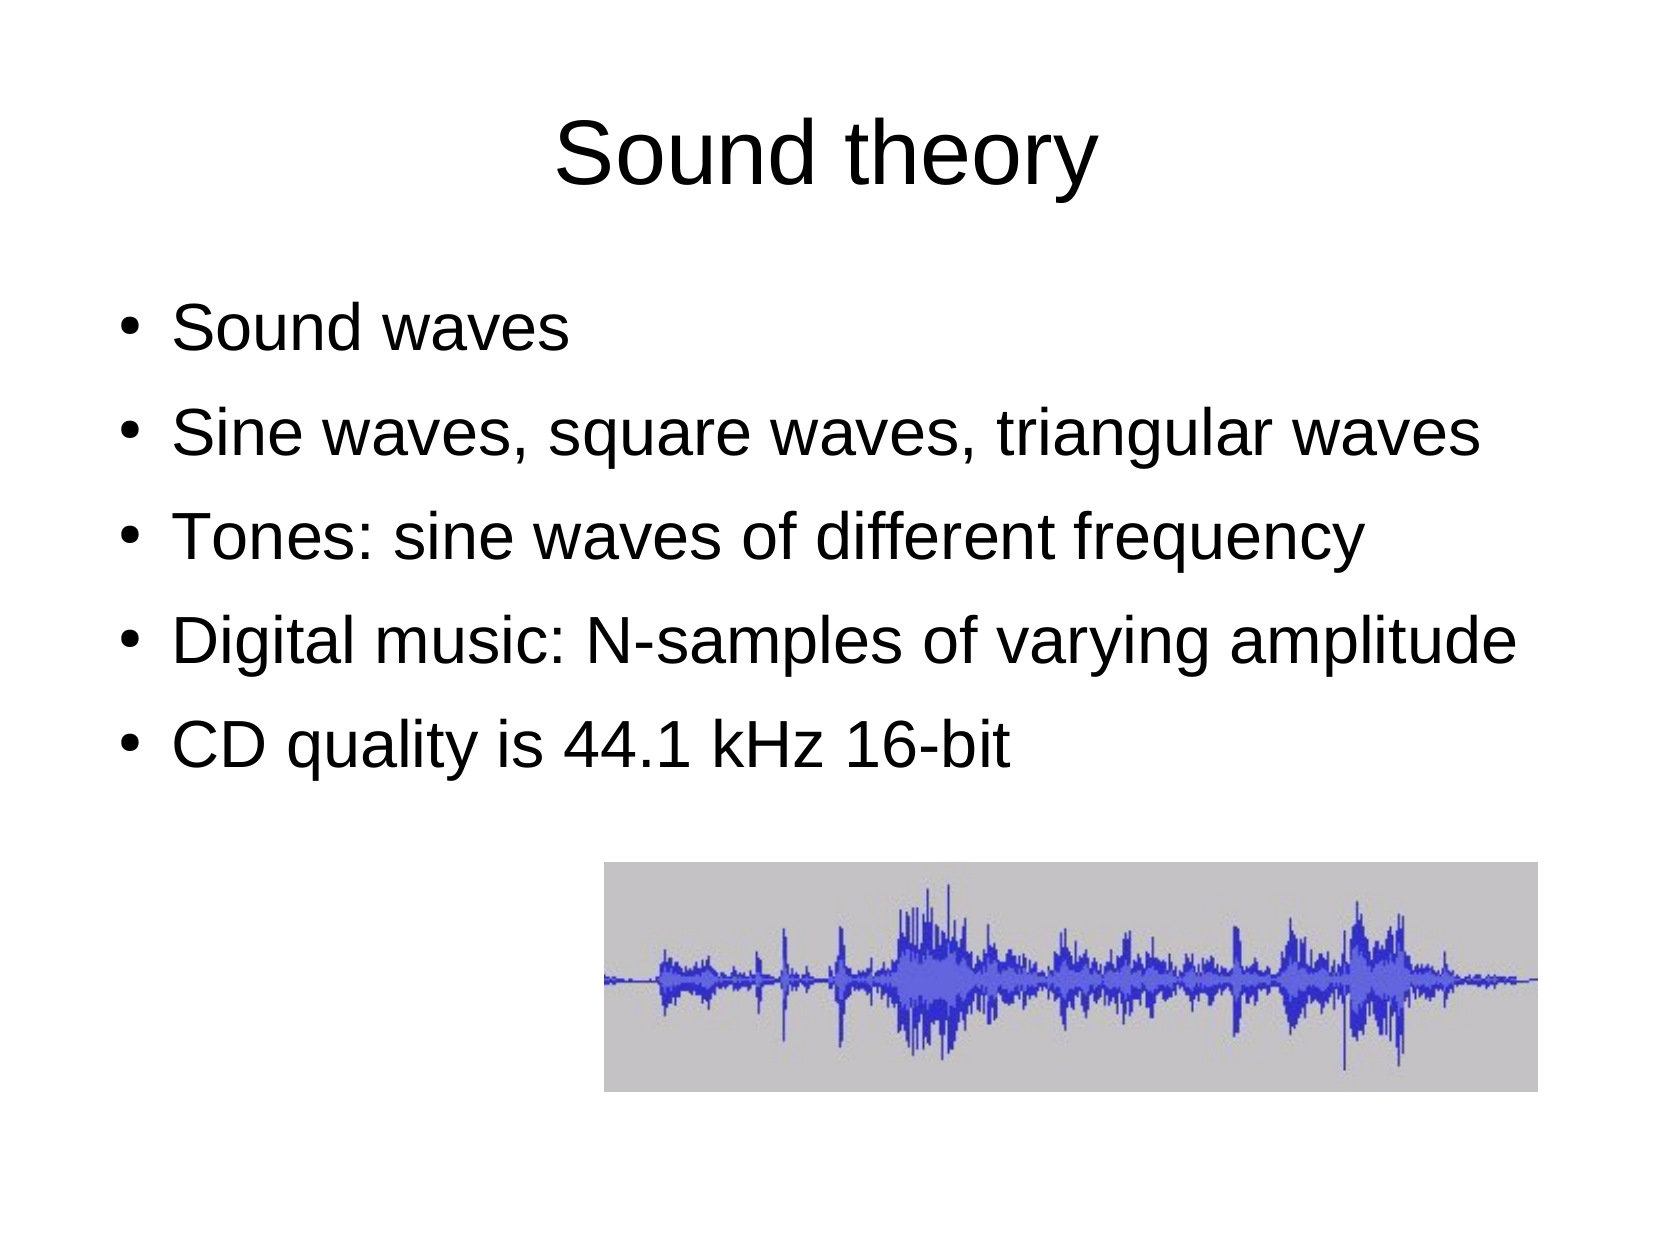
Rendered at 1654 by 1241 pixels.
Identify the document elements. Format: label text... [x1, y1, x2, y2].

list Sound waves Sine waves, square waves, triangular waves Tones: sine waves of different frequency Digital music: N-samples of varying amplitude CD quality is 44.1 kHz 16-bit [82, 290, 1571, 1109]
title Sound theory [82, 49, 1571, 257]
picture [604, 862, 1538, 1092]
